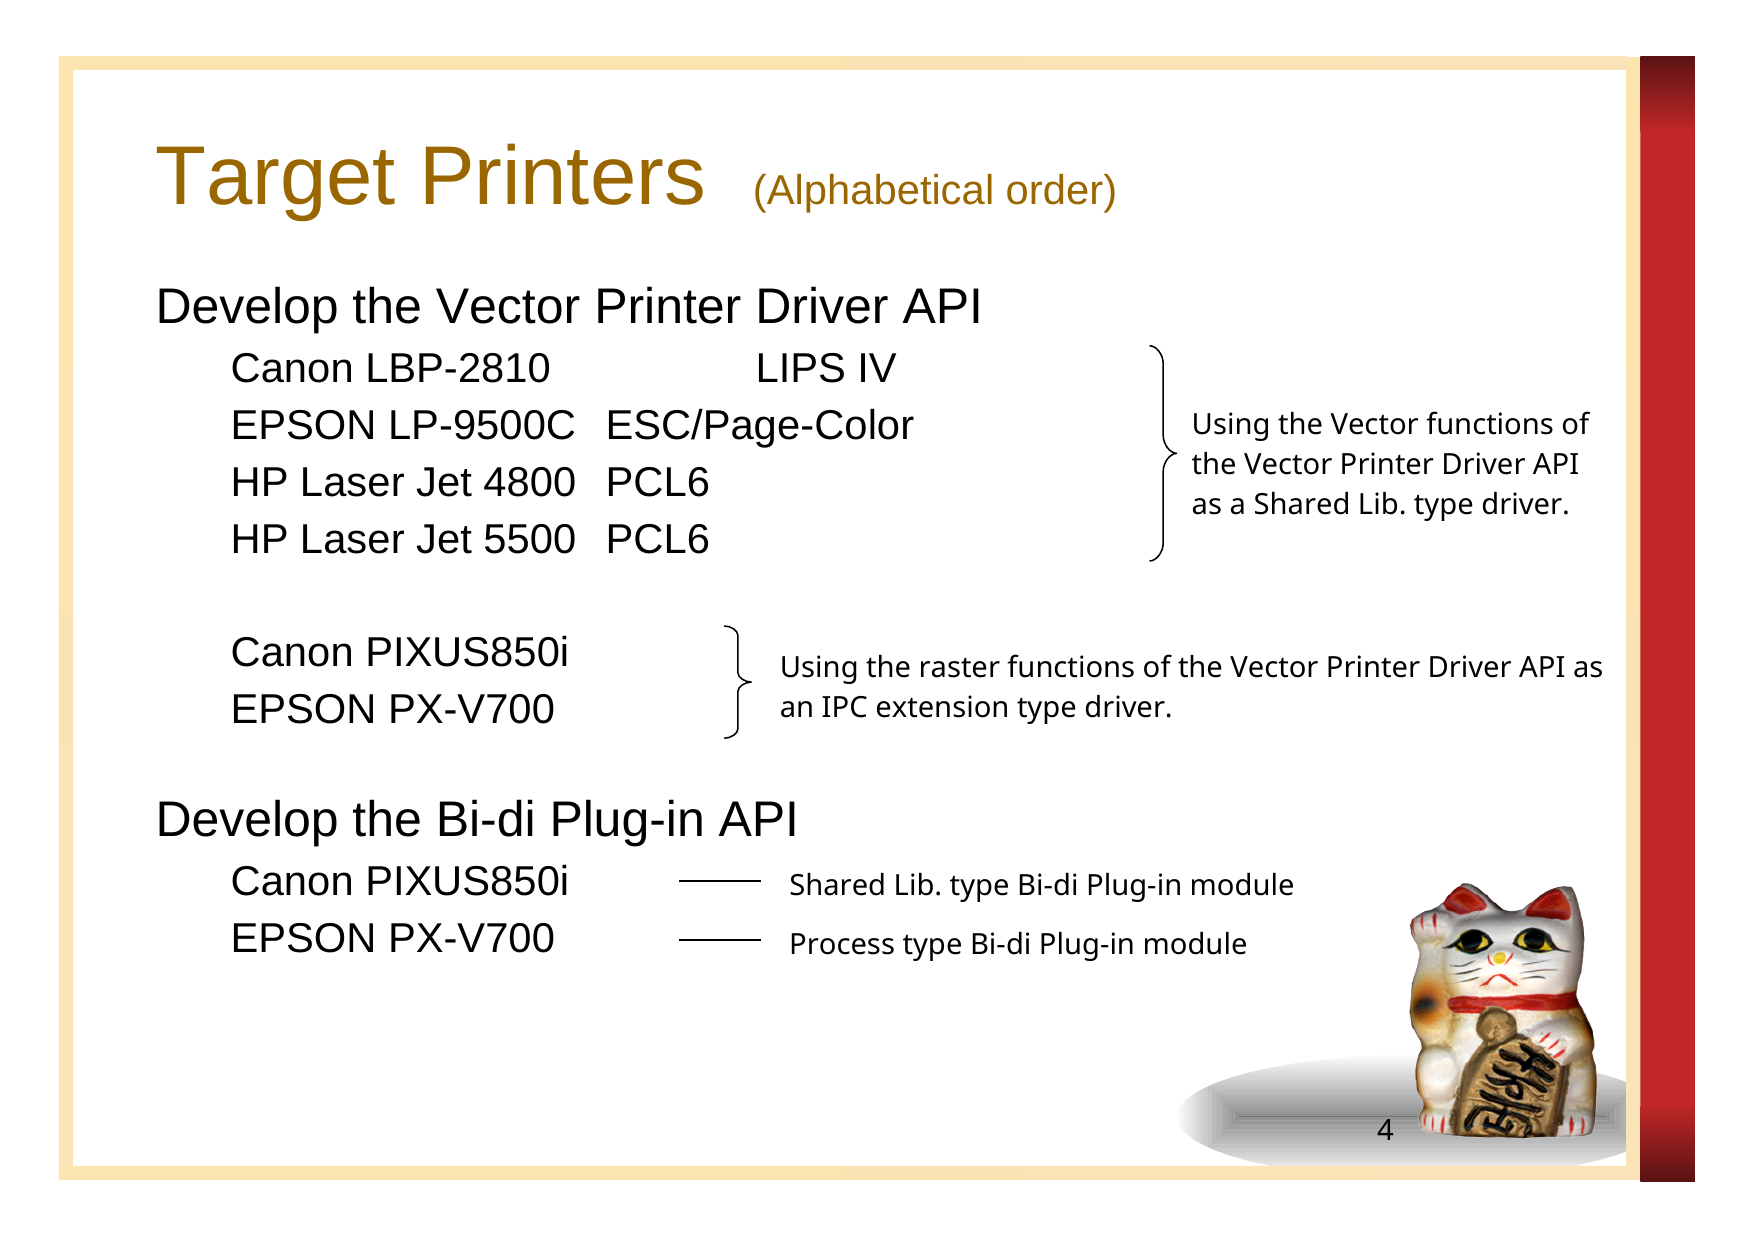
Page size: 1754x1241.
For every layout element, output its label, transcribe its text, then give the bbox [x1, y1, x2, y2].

text_box Using the raster functions of the Vector Printer Driver API as an IPC extension type driver. [765, 638, 1625, 734]
text_box Shared Lib. type Bi-di Plug-in module [774, 856, 1389, 912]
text_box Process type Bi-di Plug-in module [774, 915, 1388, 971]
picture [1404, 1071, 1601, 1141]
list Develop the Vector Printer Driver API Canon LBP-2810 LIPS IV EPSON LP-9500C ESC/Page-Color HP Laser Jet 4800 PCL6 HP Laser Jet 5500 PCL6 Canon PIXUS850i EPSON PX-V700 Develop the Bi-di Plug-in API Canon PIXUS850i EPSON PX-V700 [140, 270, 1614, 1071]
text_box Using the Vector functions of the Vector Printer Driver API as a Shared Lib. type driver. [1176, 395, 1641, 531]
title Target Printers (Alphabetical order) [140, 104, 1614, 247]
